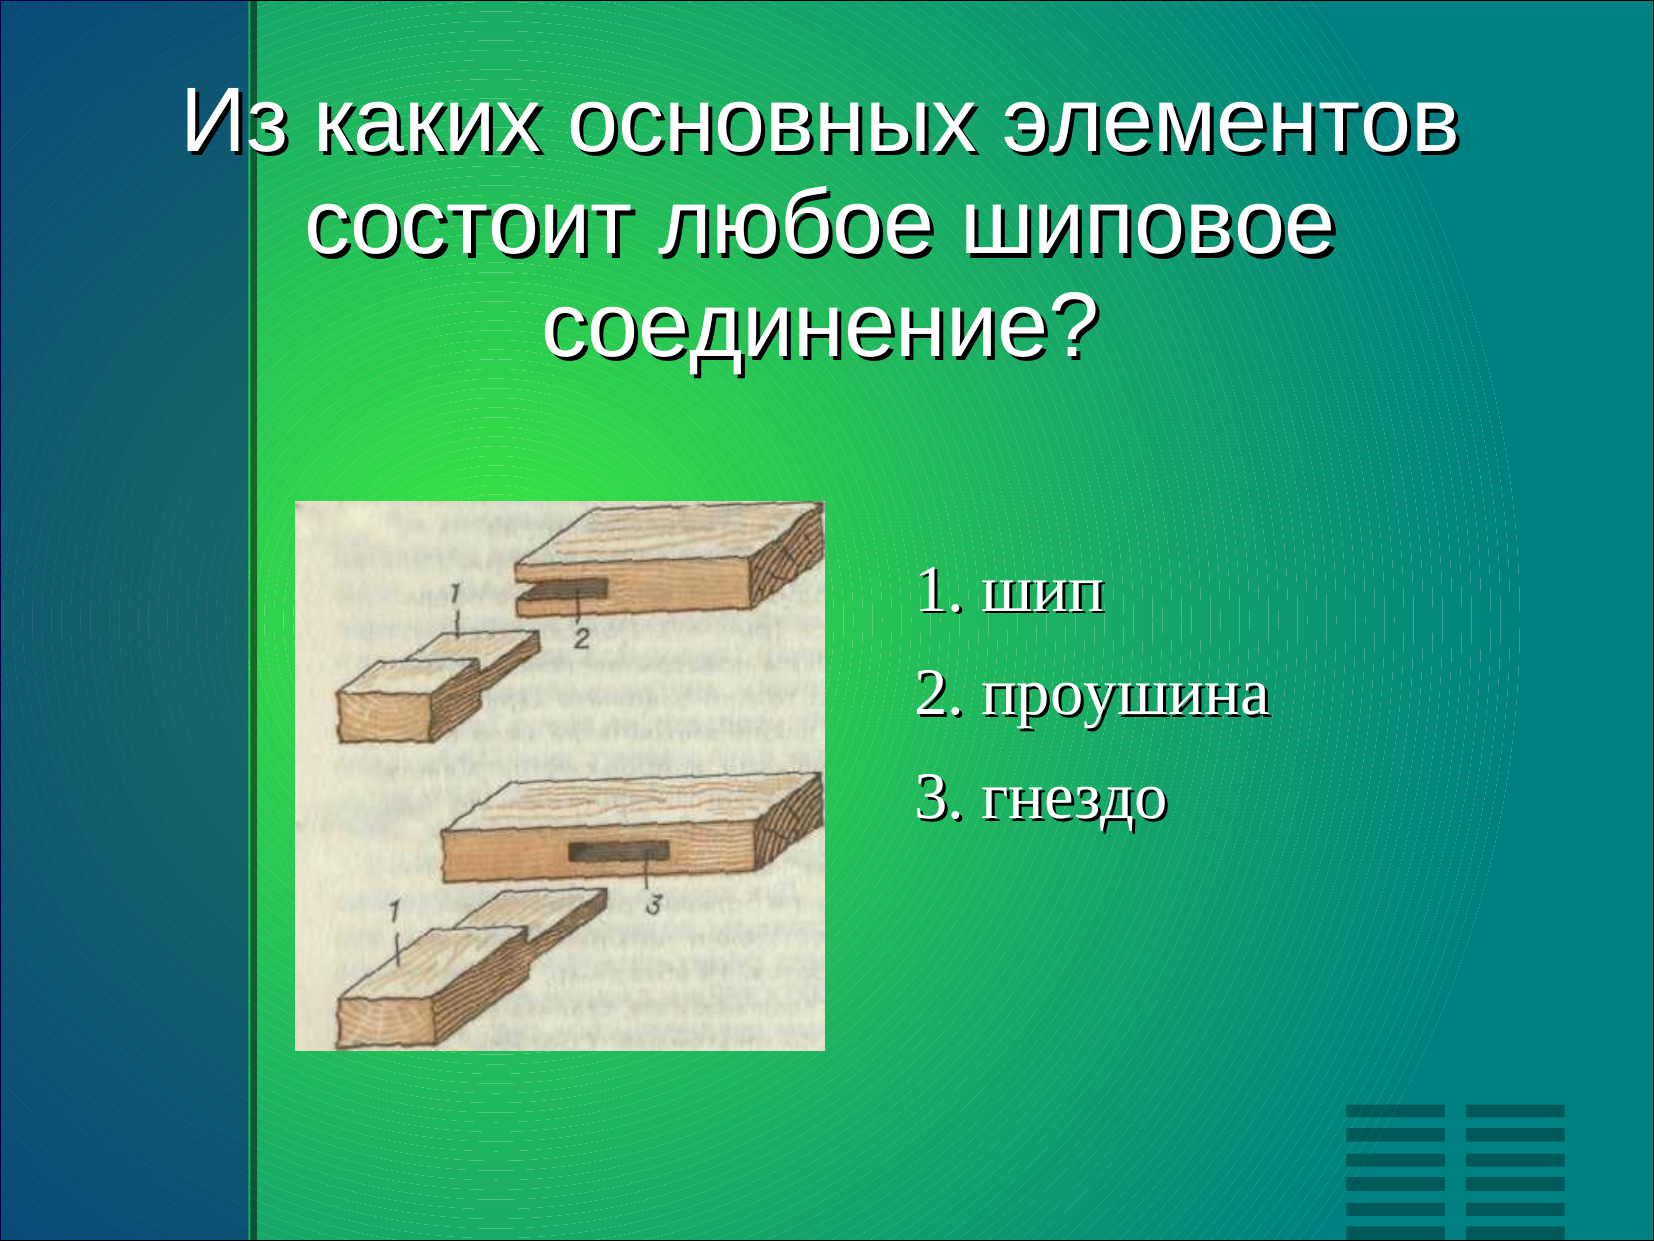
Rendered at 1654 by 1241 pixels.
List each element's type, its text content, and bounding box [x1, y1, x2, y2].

picture [295, 501, 825, 1051]
text_box Из каких основных элементов состоит любое шиповое соединение? [46, 68, 1595, 377]
list 1. шип 2. проушина 3. гнездо [843, 377, 1533, 1164]
